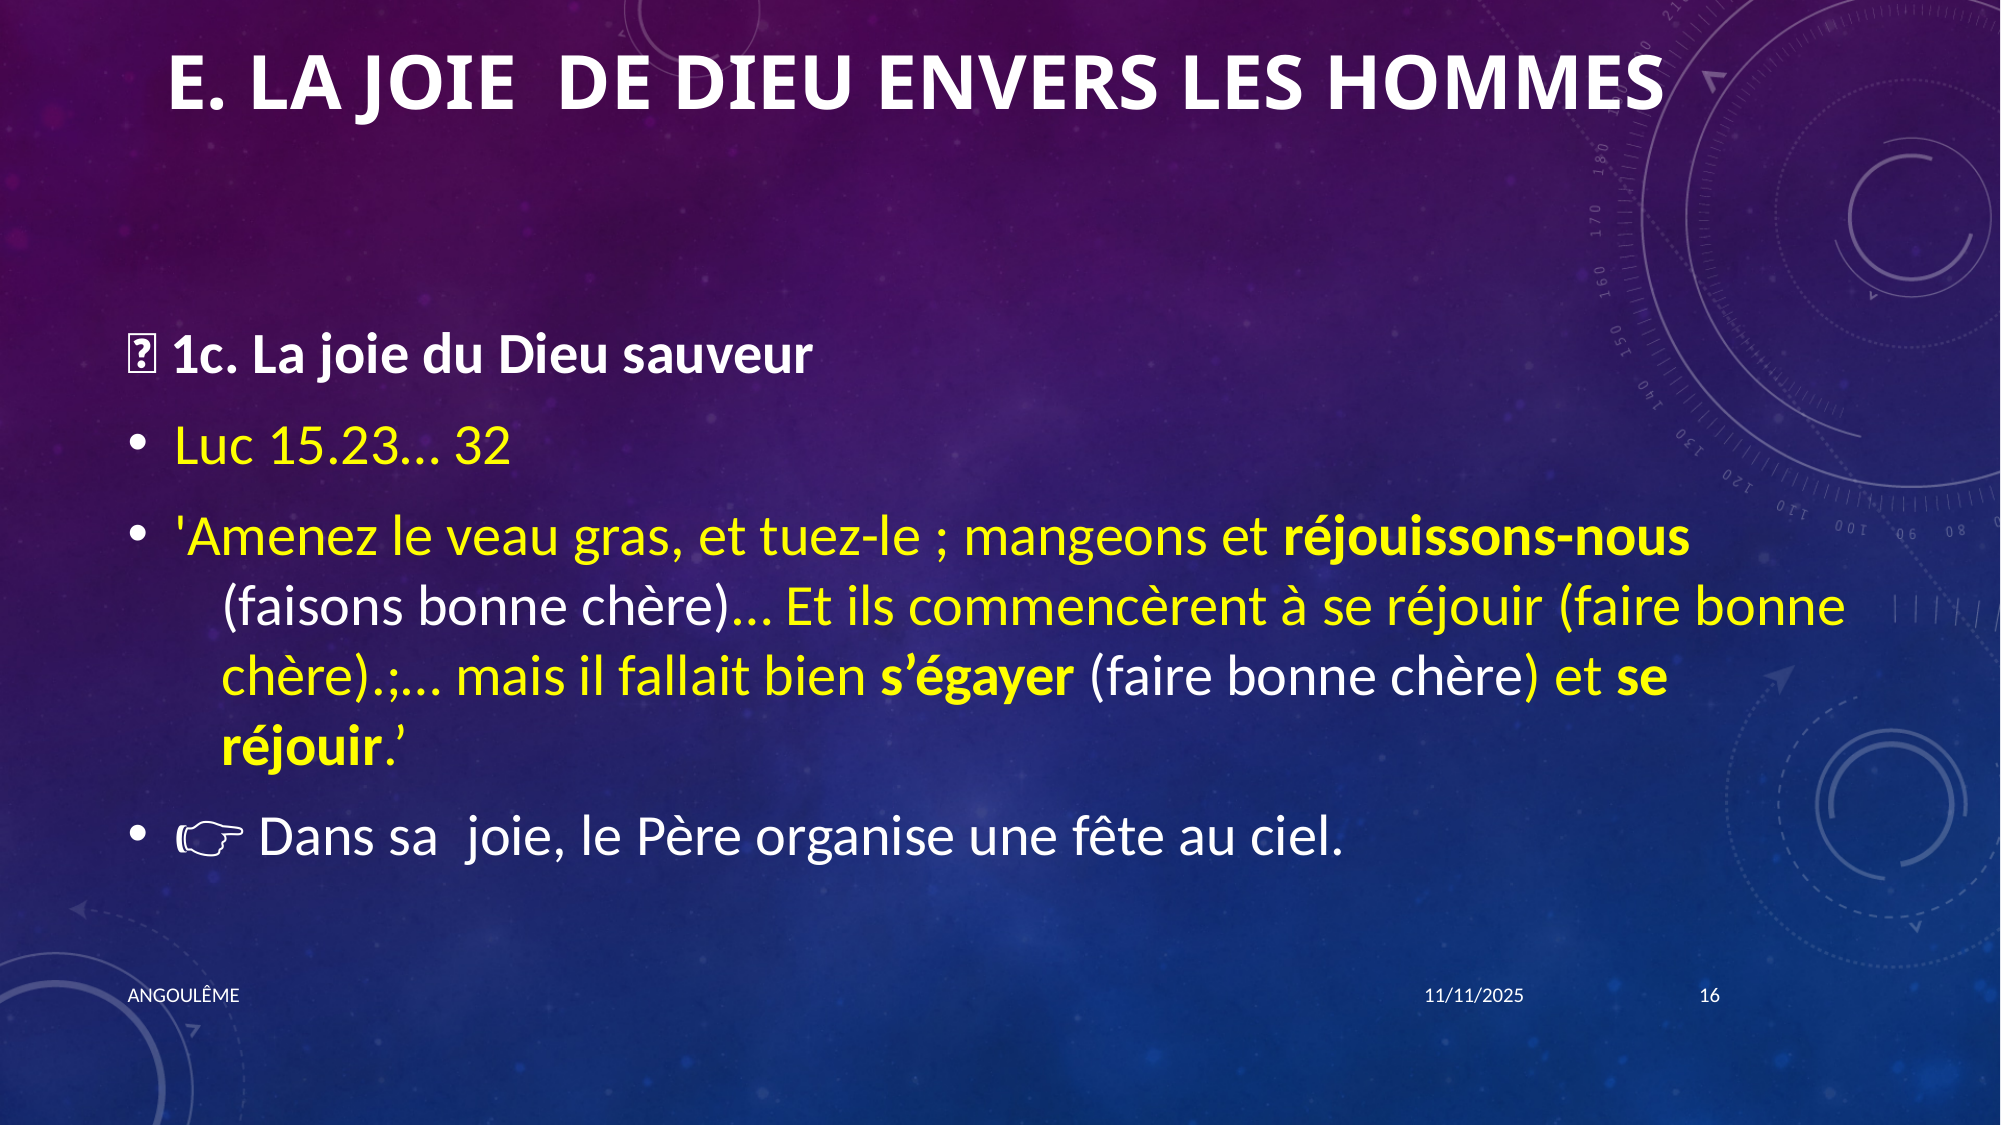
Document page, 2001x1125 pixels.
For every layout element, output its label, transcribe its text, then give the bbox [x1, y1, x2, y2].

title E. La joie de Dieu envers les hommes [0, 0, 1792, 159]
text_box ANGOULÊME [112, 963, 1397, 1026]
text_box 11/11/2025 [1409, 963, 1672, 1026]
list ✨ 1c. La joie du Dieu sauveur Luc 15.23… 32 'Amenez le veau gras, et tuez-le ; mangeons et réjouissons-nous (faisons bonne chère)… Et ils commencèrent à se réjouir (faire bonne chère).;… mais il fallait bien s’égayer (faire bonne chère) et se réjouir.’ 👉 Dans sa joie, le Père organise une fête au ciel. [112, 158, 1871, 1025]
text_box [1684, 963, 1775, 1026]
